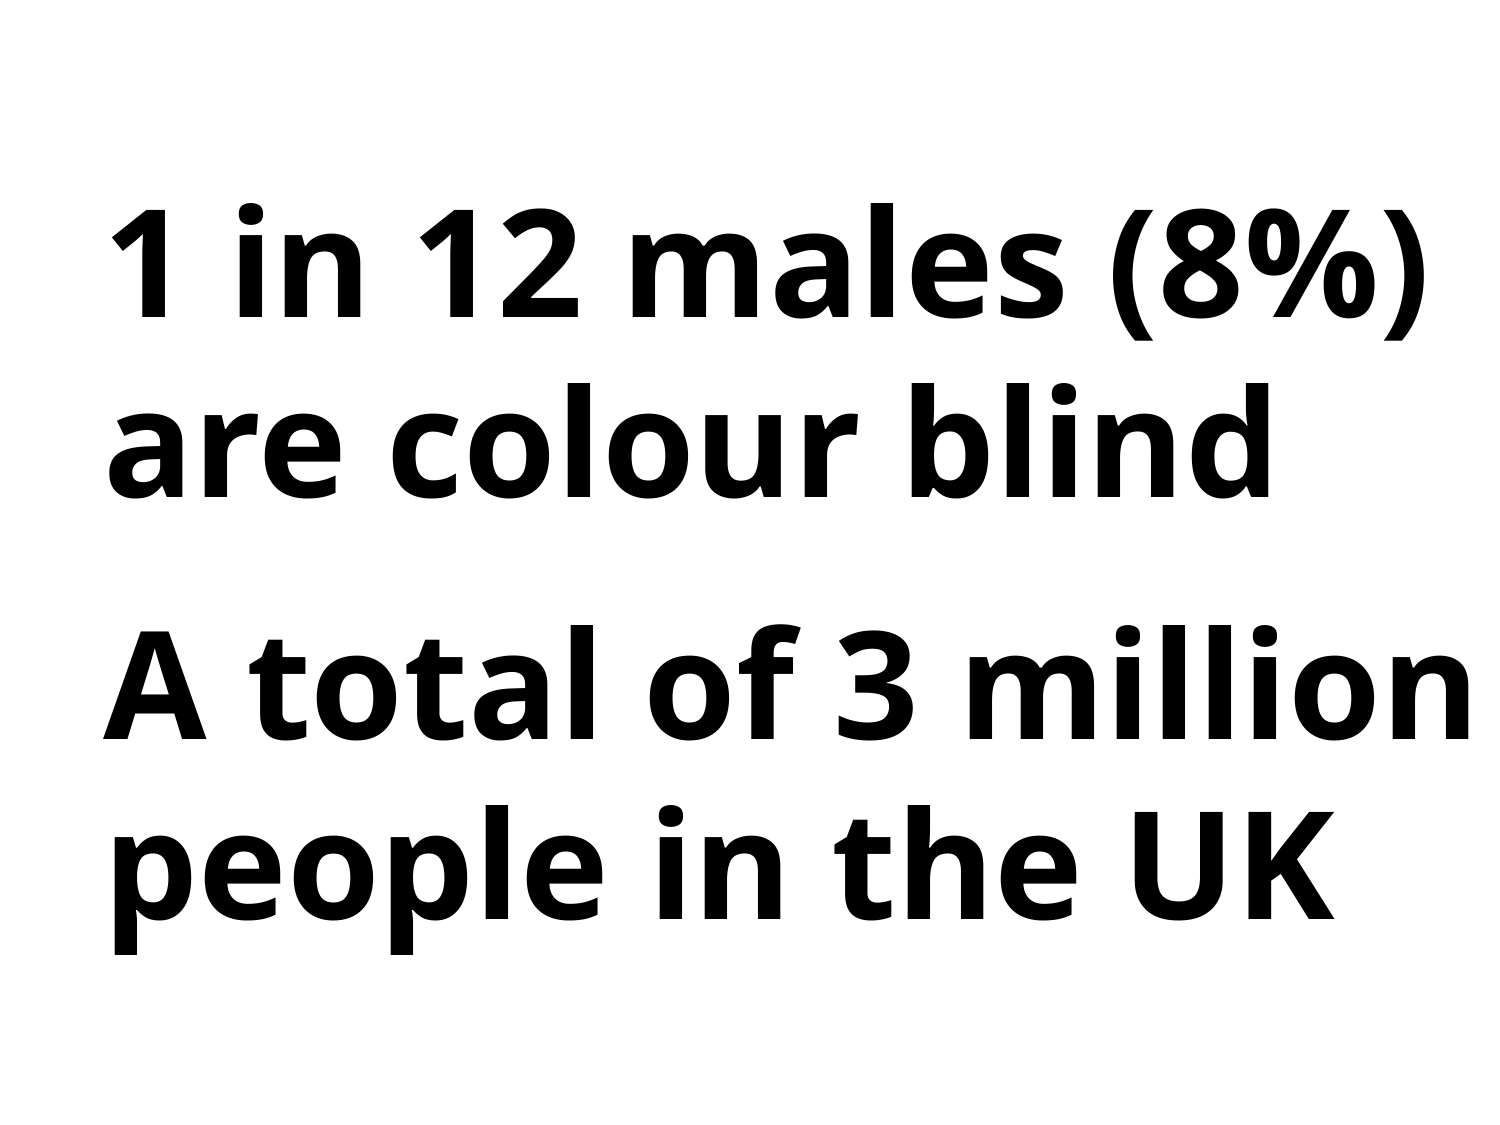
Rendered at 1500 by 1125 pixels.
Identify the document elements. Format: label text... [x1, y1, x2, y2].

text_box 1 in 12 males (8%) are colour blind A total of 3 million people in the UK [88, 152, 1500, 965]
